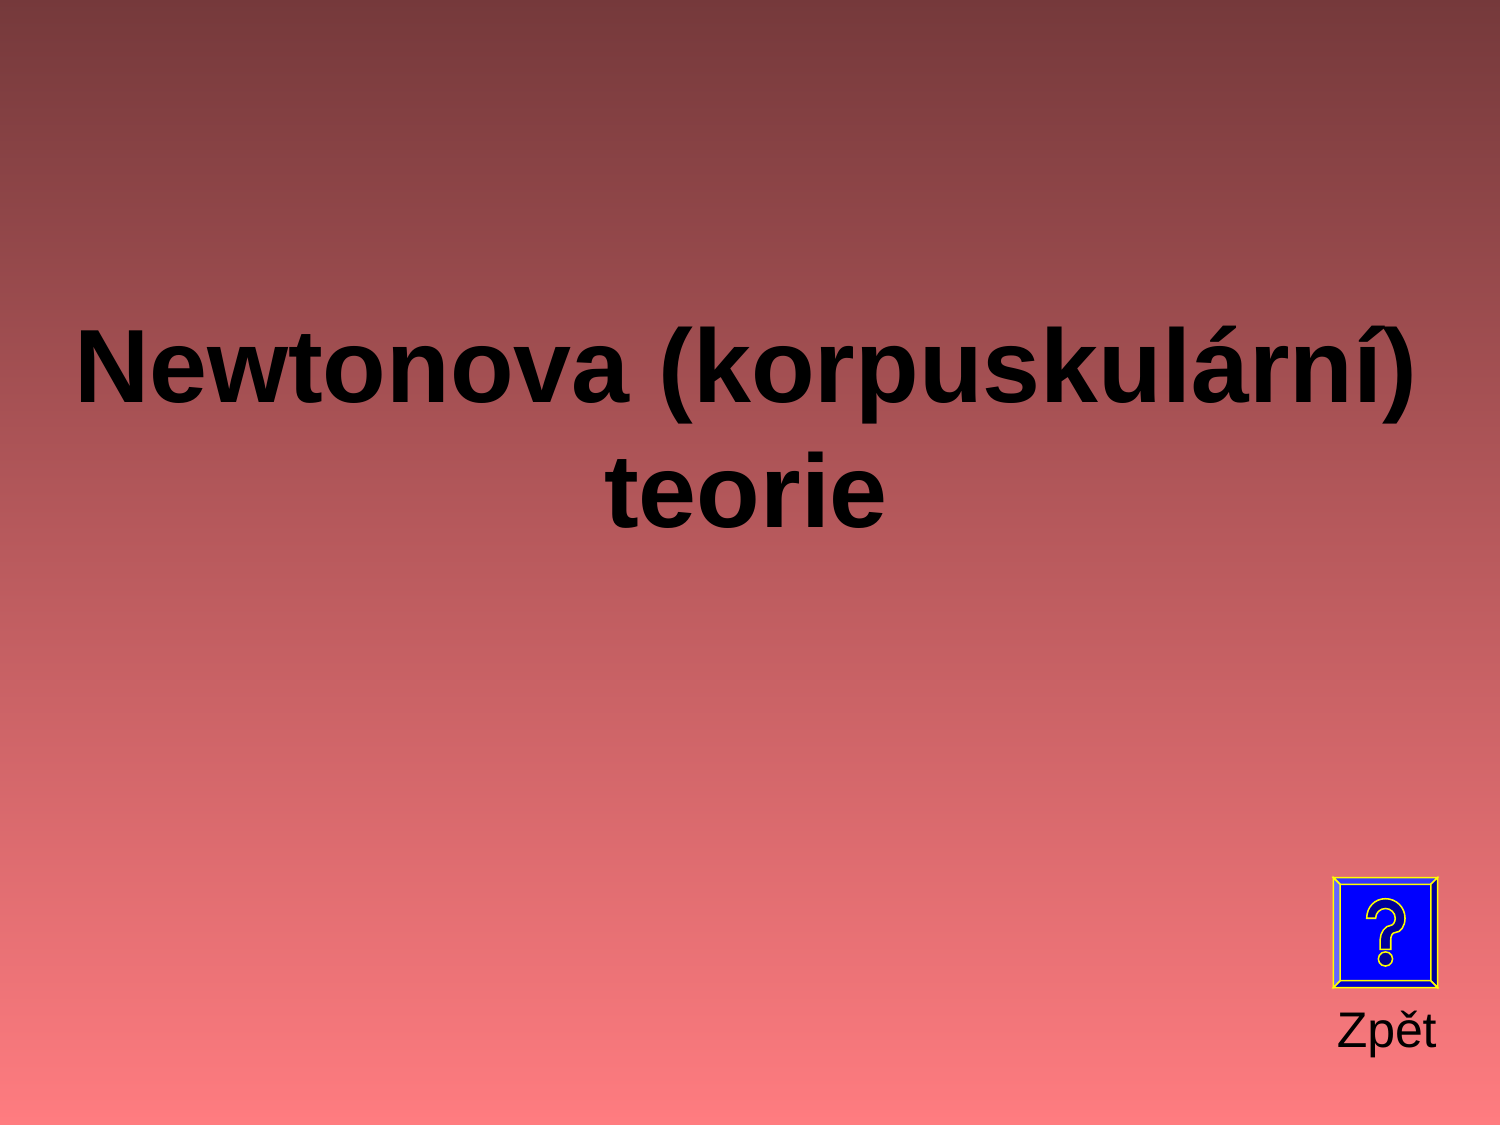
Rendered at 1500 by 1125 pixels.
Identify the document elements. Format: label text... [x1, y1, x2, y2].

text_box [1334, 877, 1438, 988]
text_box Zpět [1274, 990, 1500, 1066]
text_box Newtonova (korpuskulární) teorie [55, 290, 1438, 557]
